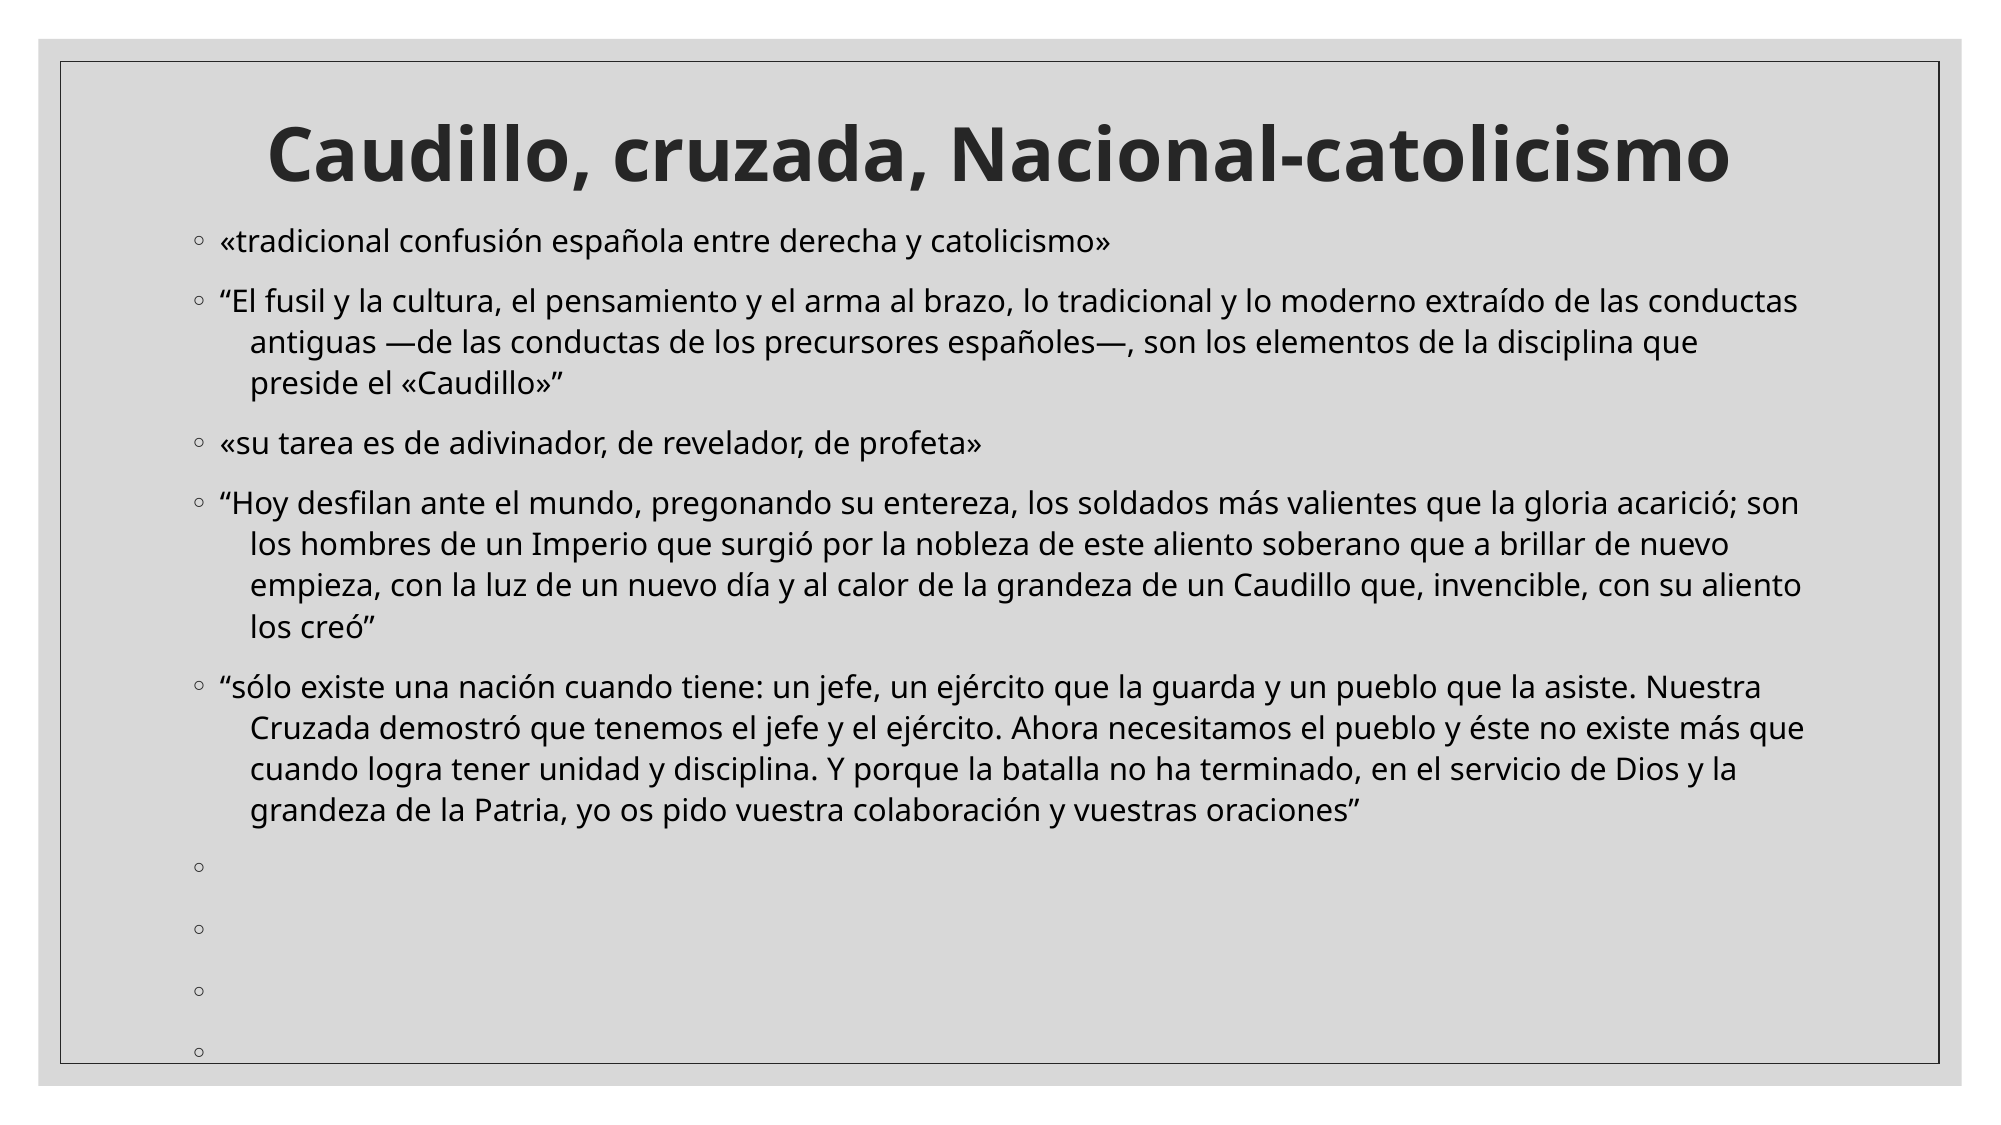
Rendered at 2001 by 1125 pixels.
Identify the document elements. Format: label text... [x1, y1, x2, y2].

title Caudillo, cruzada, Nacional-catolicismo [174, 105, 1825, 210]
list «tradicional confusión española entre derecha y catolicismo» “El fusil y la cultura, el pensamiento y el arma al brazo, lo tradicional y lo moderno extraído de las conductas antiguas —de las conductas de los precursores españoles—, son los elementos de la disciplina que preside el «Caudillo»” «su tarea es de adivinador, de revelador, de profeta» “Hoy desfilan ante el mundo, pregonando su entereza, los soldados más valientes que la gloria acarició; son los hombres de un Imperio que surgió por la nobleza de este aliento soberano que a brillar de nuevo empieza, con la luz de un nuevo día y al calor de la grandeza de un Caudillo que, invencible, con su aliento los creó” “sólo existe una nación cuando tiene: un jefe, un ejército que la guarda y un pueblo que la asiste. Nuestra Cruzada demostró que tenemos el jefe y el ejército. Ahora necesitamos el pueblo y éste no existe más que cuando logra tener unidad y disciplina. Y porque la batalla no ha terminado, en el servicio de Dios y la grandeza de la Patria, yo os pido vuestra colaboración y vuestras oraciones” [174, 210, 1825, 977]
